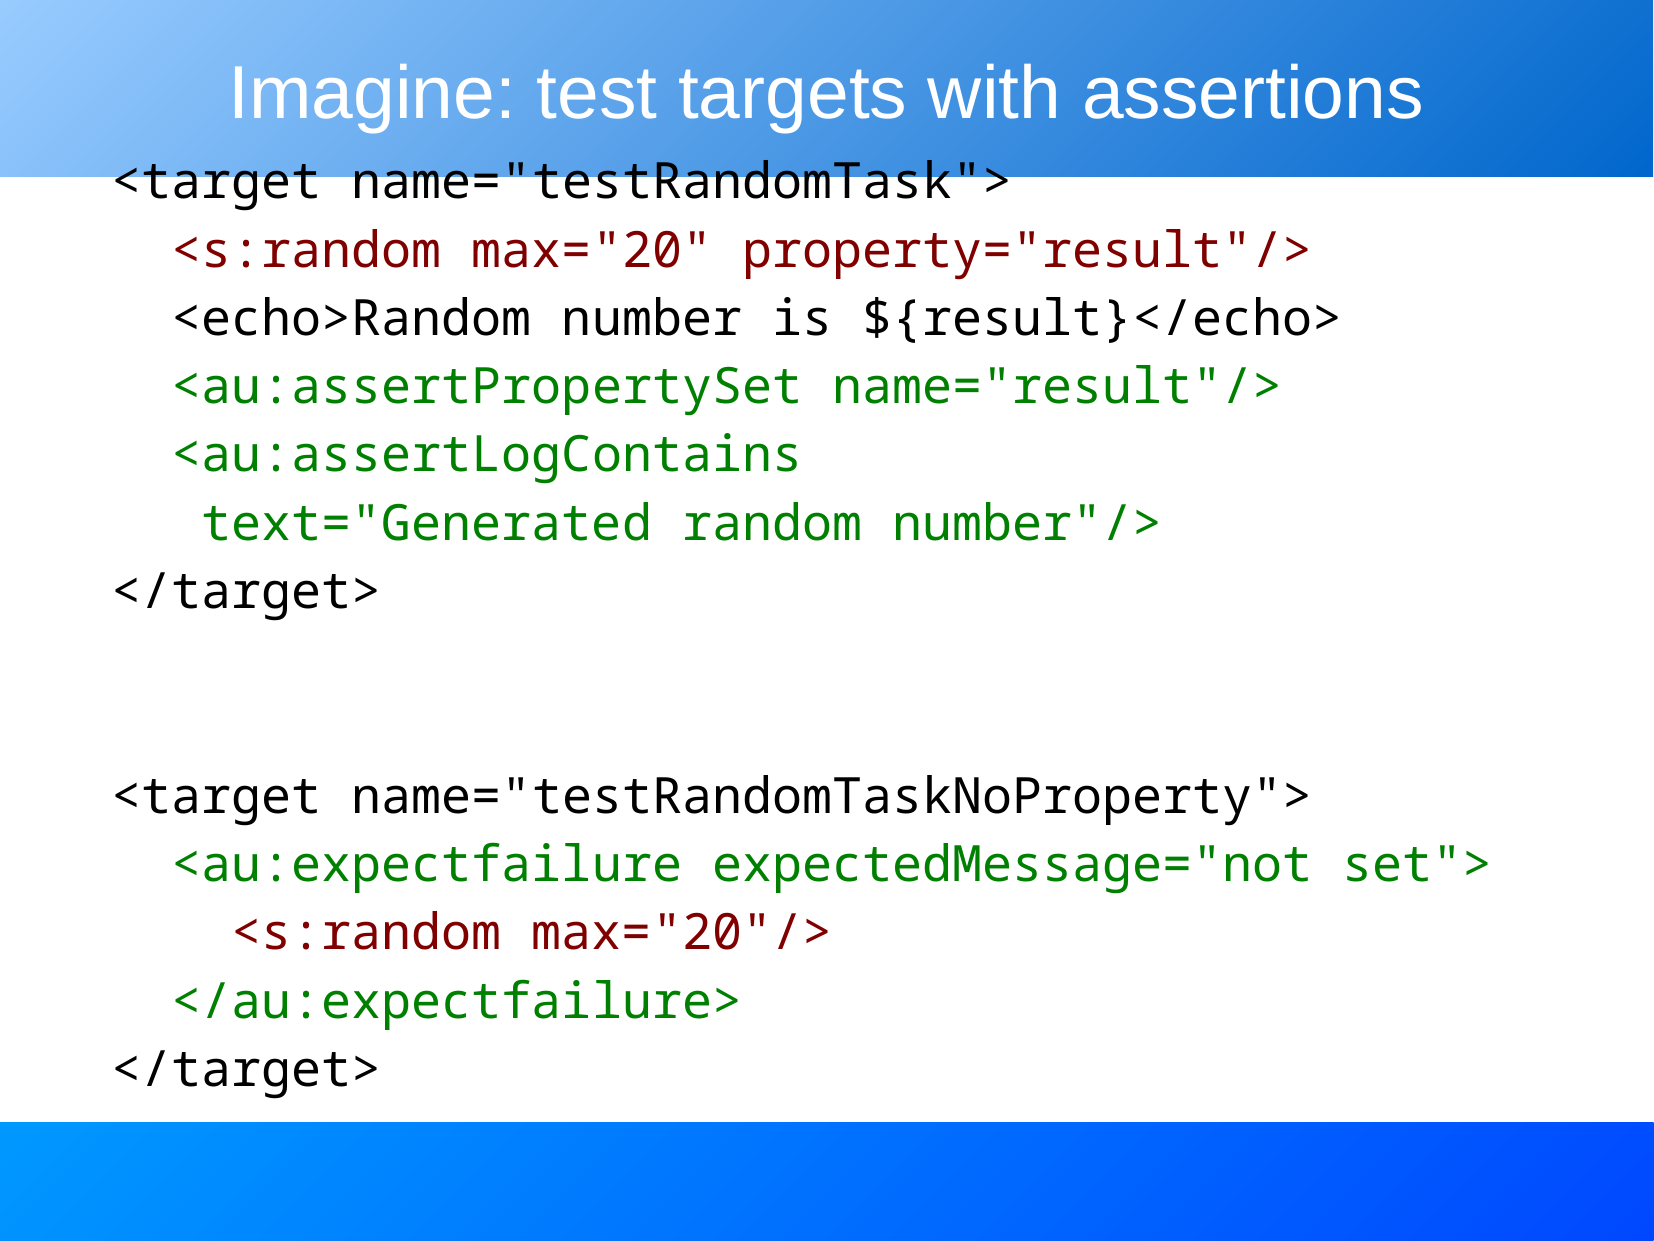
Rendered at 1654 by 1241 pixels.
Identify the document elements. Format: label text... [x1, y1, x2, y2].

text_box <target name="testRandomTask"> <s:random max="20" property="result"/> <echo>Random number is ${result}</echo> <au:assertPropertySet name="result"/> <au:assertLogContains text="Generated random number"/> </target> <target name="testRandomTaskNoProperty"> <au:expectfailure expectedMessage="not set"> <s:random max="20"/> </au:expectfailure> </target> [37, 265, 1632, 981]
title Imagine: test targets with assertions [82, 22, 1571, 163]
